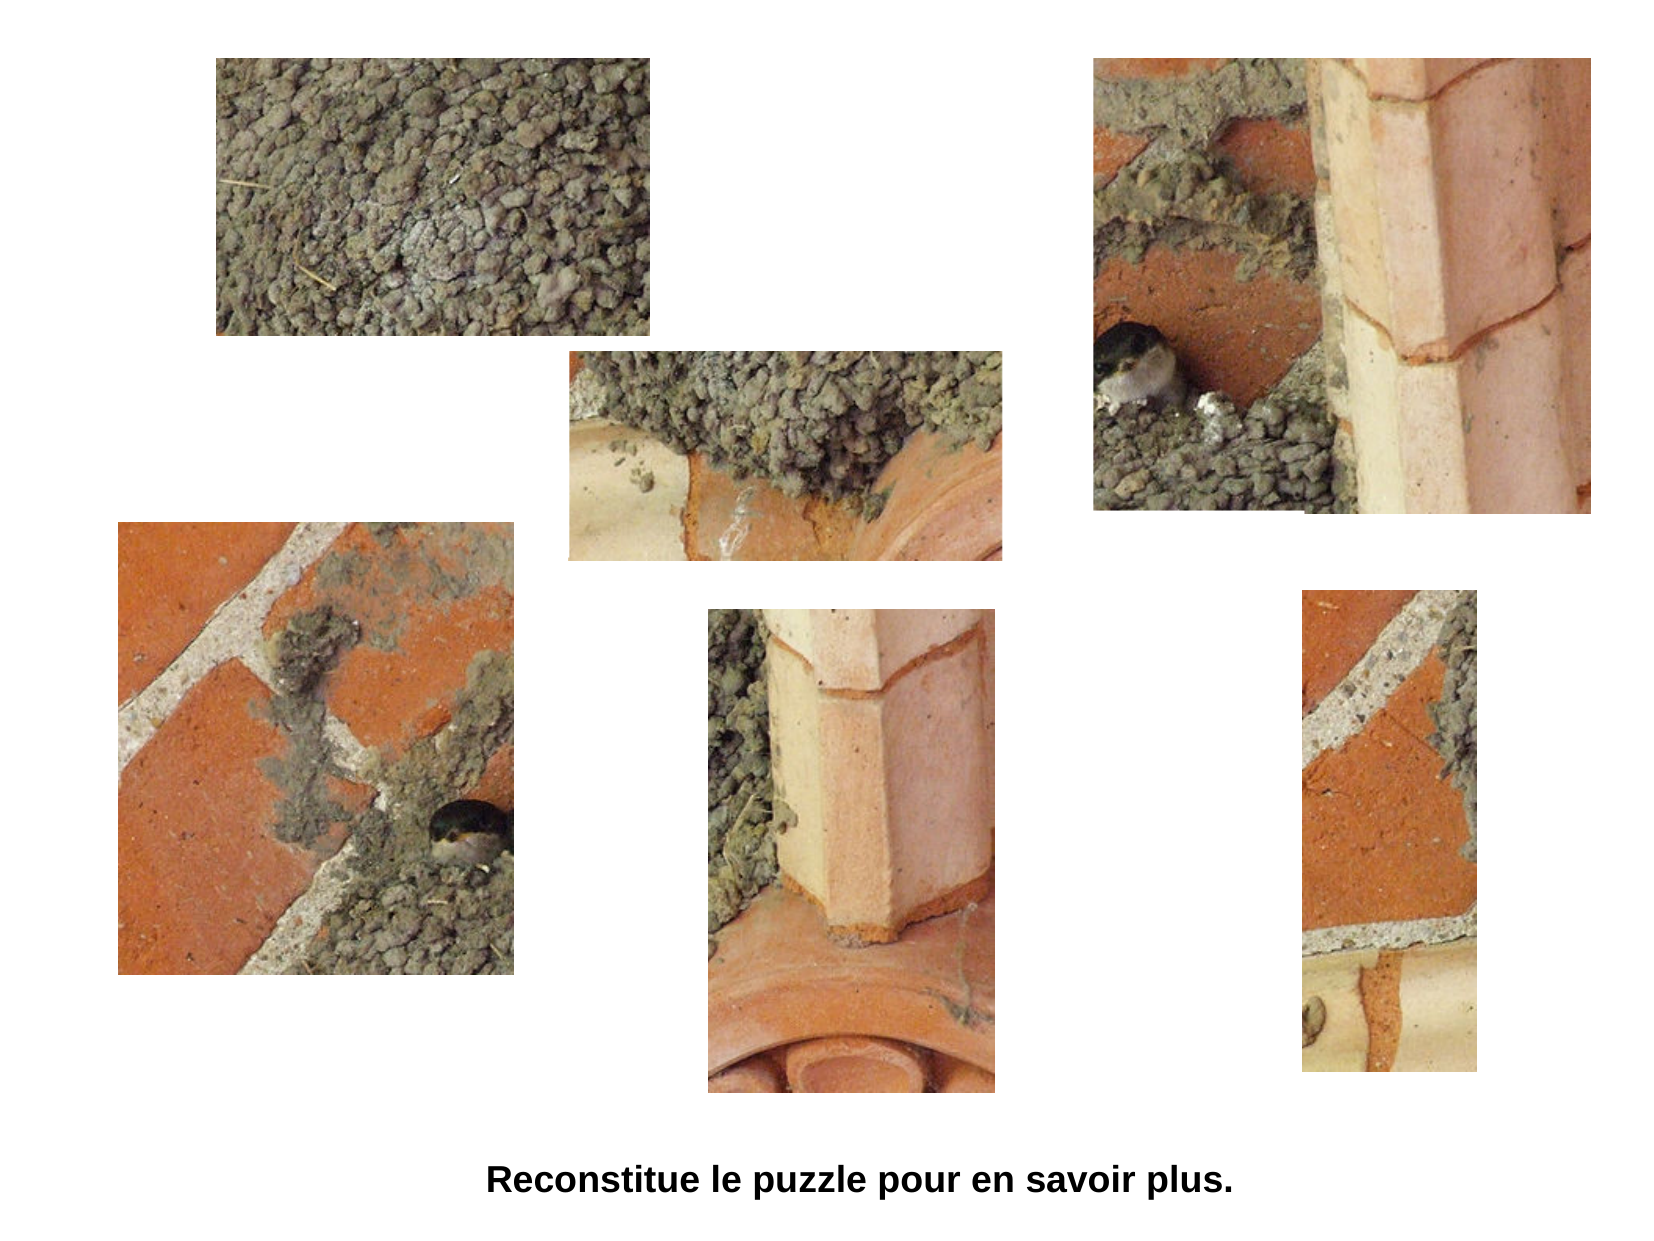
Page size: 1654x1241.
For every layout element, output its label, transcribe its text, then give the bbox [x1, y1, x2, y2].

picture [216, 58, 650, 336]
picture [568, 351, 1004, 562]
picture [118, 522, 514, 975]
picture [708, 609, 995, 1093]
picture [1092, 58, 1591, 514]
text_box Reconstitue le puzzle pour en savoir plus. [471, 1151, 1270, 1210]
picture [1302, 590, 1477, 1072]
